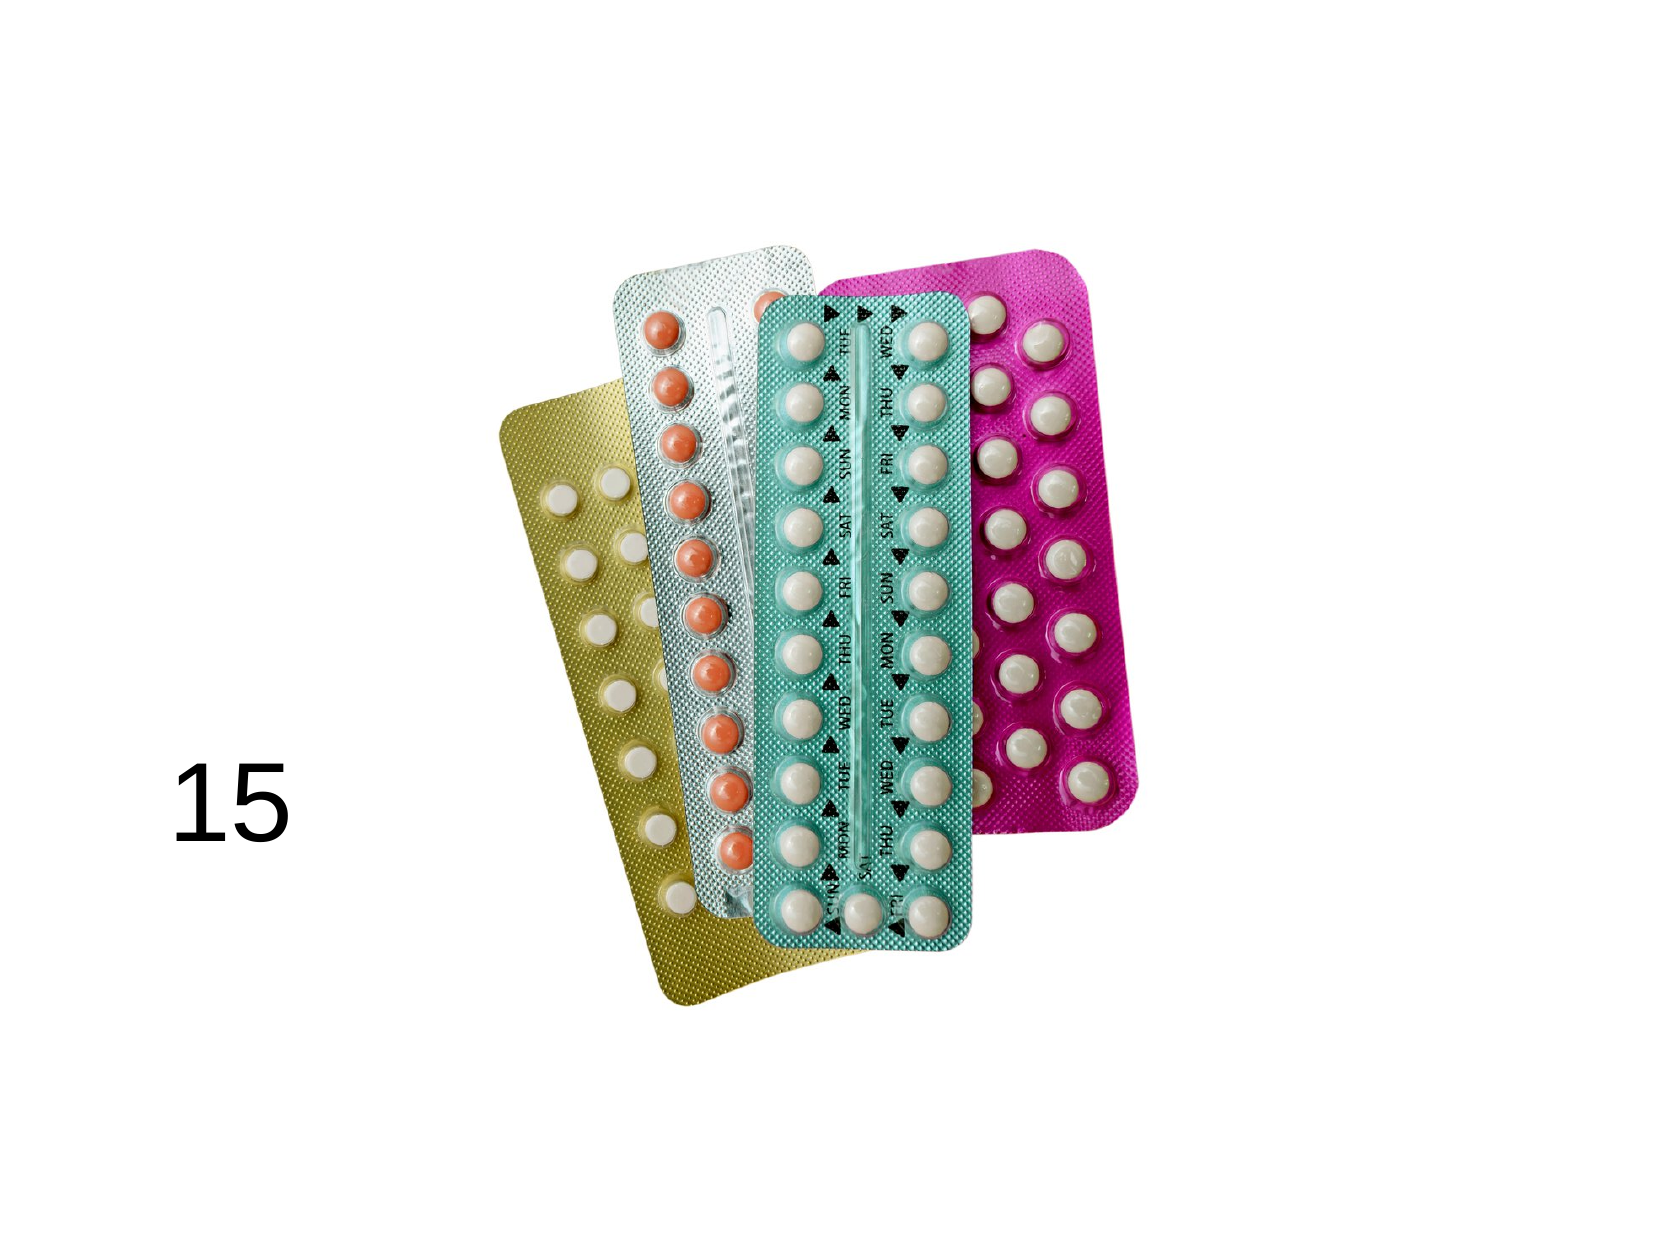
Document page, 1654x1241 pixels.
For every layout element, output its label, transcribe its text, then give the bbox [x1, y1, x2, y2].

picture [378, 193, 1221, 1037]
text_box 15 [153, 732, 355, 873]
